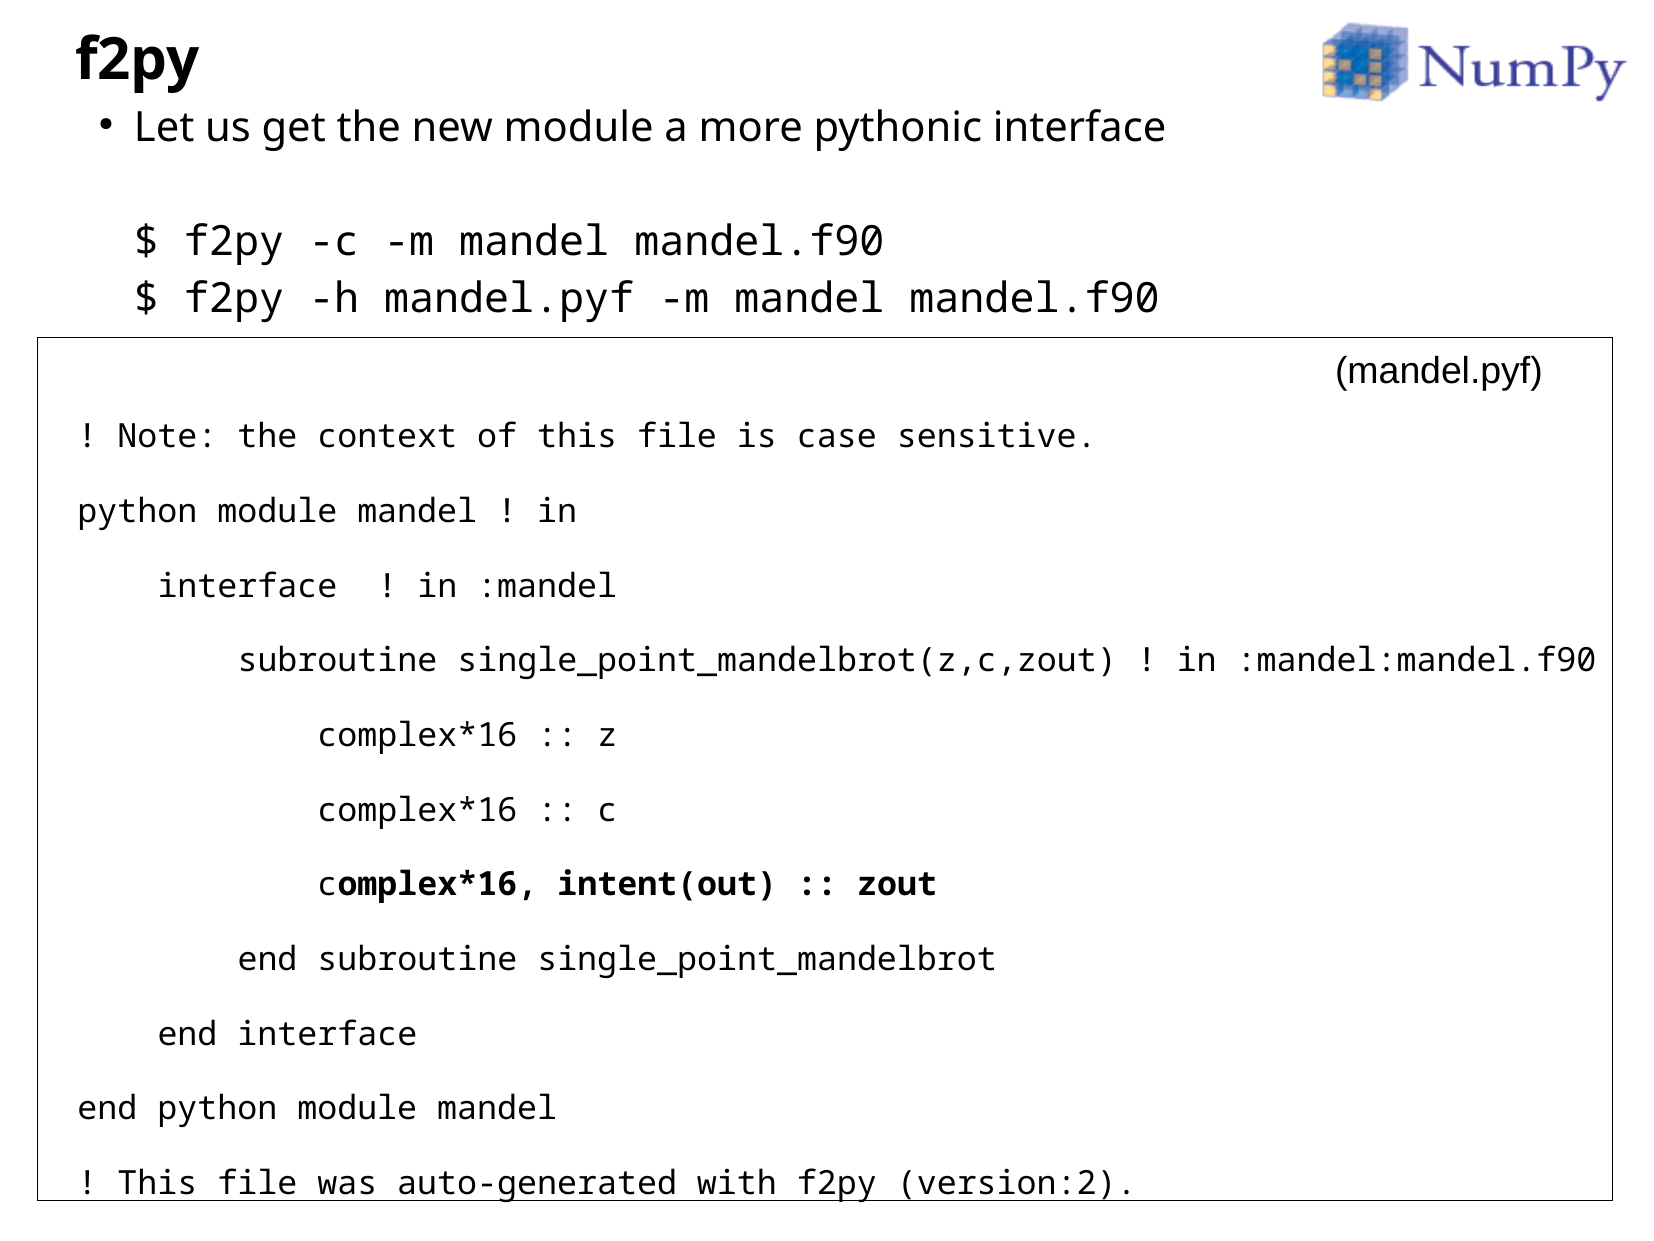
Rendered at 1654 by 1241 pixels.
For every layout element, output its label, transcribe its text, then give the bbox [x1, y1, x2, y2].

text_box (mandel.pyf) [1320, 341, 1558, 399]
picture [1302, 13, 1635, 113]
title f2py [75, 0, 1576, 103]
title Let us get the new module a more pythonic interface $ f2py -c -m mandel mandel.f90 $ f2py -h mandel.pyf -m mandel mandel.f90 [63, 103, 1564, 318]
list ! Note: the context of this file is case sensitive. python module mandel ! in interface ! in :mandel subroutine single_point_mandelbrot(z,c,zout) ! in :mandel:mandel.f90 complex*16 :: z complex*16 :: c complex*16, intent(out) :: zout end subroutine single_point_mandelbrot end interface end python module mandel ! This file was auto-generated with f2py (version:2). [37, 337, 1613, 1201]
